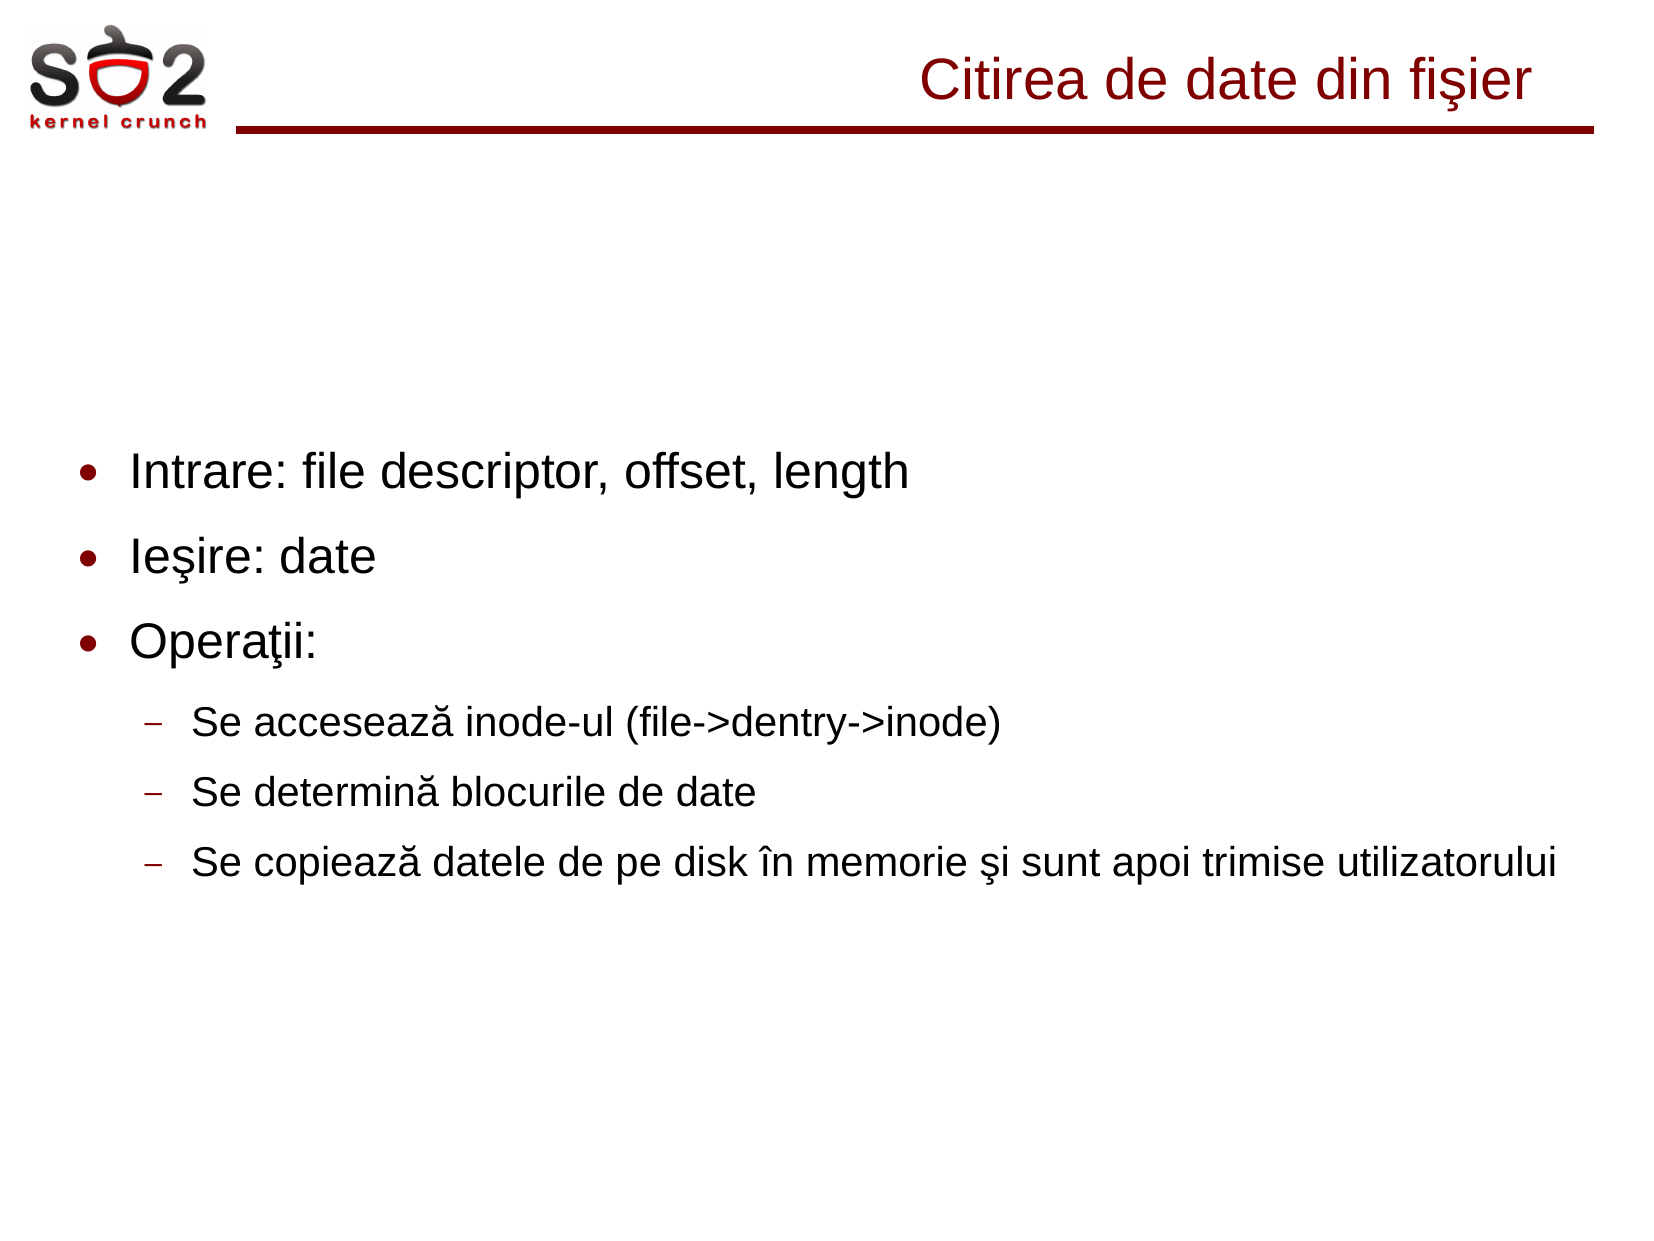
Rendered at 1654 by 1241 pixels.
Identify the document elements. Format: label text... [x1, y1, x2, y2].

list Intrare: file descriptor, offset, length Ieşire: date Operaţii: Se accesează inode-ul (file->dentry->inode) Se determină blocurile de date Se copiează datele de pe disk în memorie şi sunt apoi trimise utilizatorului [59, 177, 1595, 1152]
picture [29, 23, 121, 130]
title Citirea de date din fişier [121, 11, 1534, 148]
